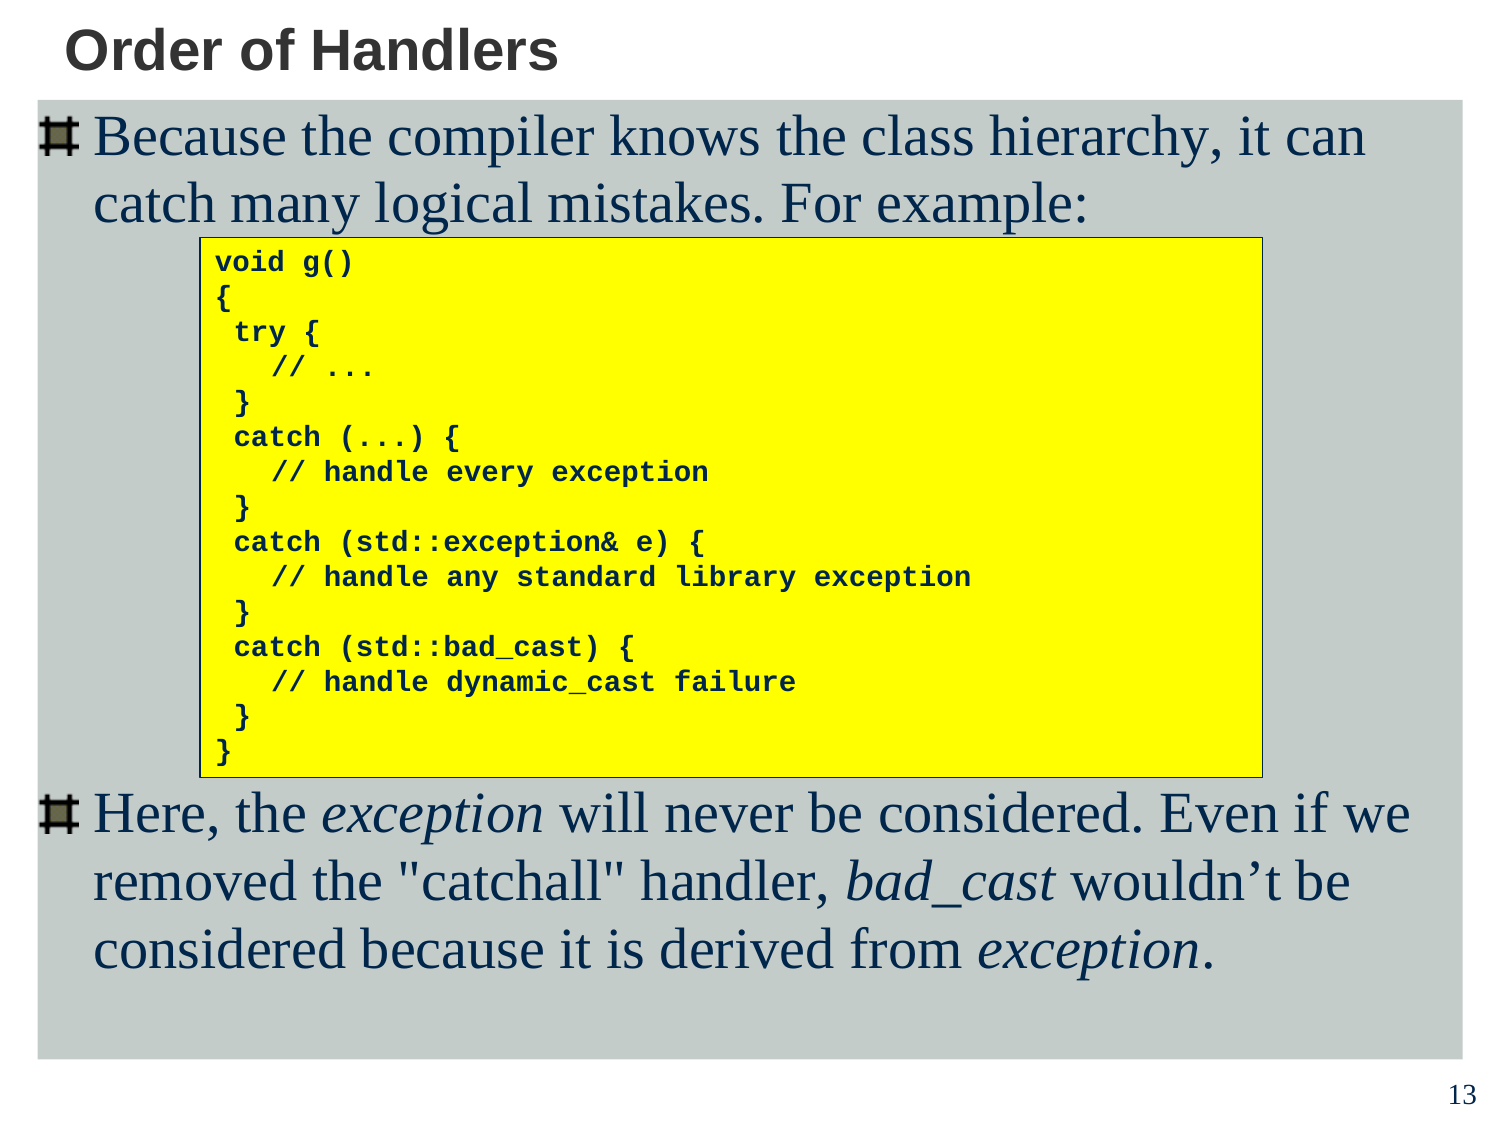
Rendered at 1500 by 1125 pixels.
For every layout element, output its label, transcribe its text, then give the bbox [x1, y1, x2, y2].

list Because the compiler knows the class hierarchy, it can catch many logical mistakes. For example: Here, the exception will never be considered. Even if we removed the "catchall" handler, bad_cast wouldn’t be considered because it is derived from exception. [37, 99, 1463, 1060]
title Order of Handlers [50, 0, 1450, 91]
text_box void g() { try { // ... } catch (...) { // handle every exception } catch (std::exception& e) { // handle any standard library exception } catch (std::bad_cast) { // handle dynamic_cast failure } } [200, 237, 1263, 784]
